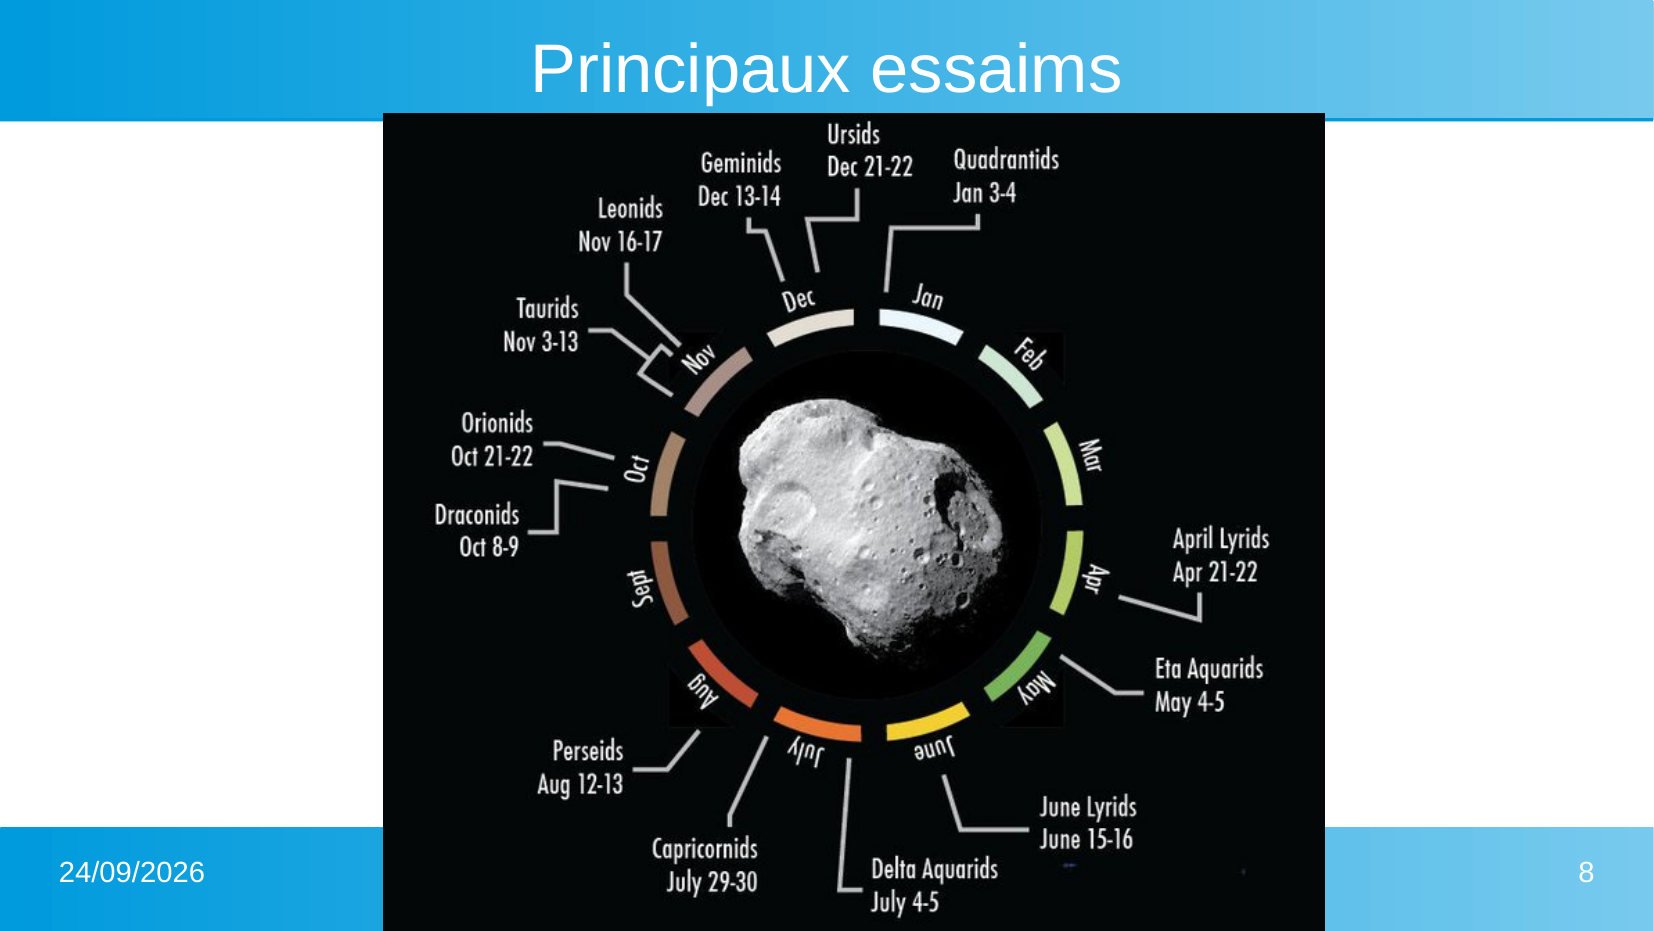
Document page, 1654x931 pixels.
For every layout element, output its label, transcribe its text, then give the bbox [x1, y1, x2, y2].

title Principaux essaims [59, 29, 1595, 108]
picture [383, 113, 1325, 931]
